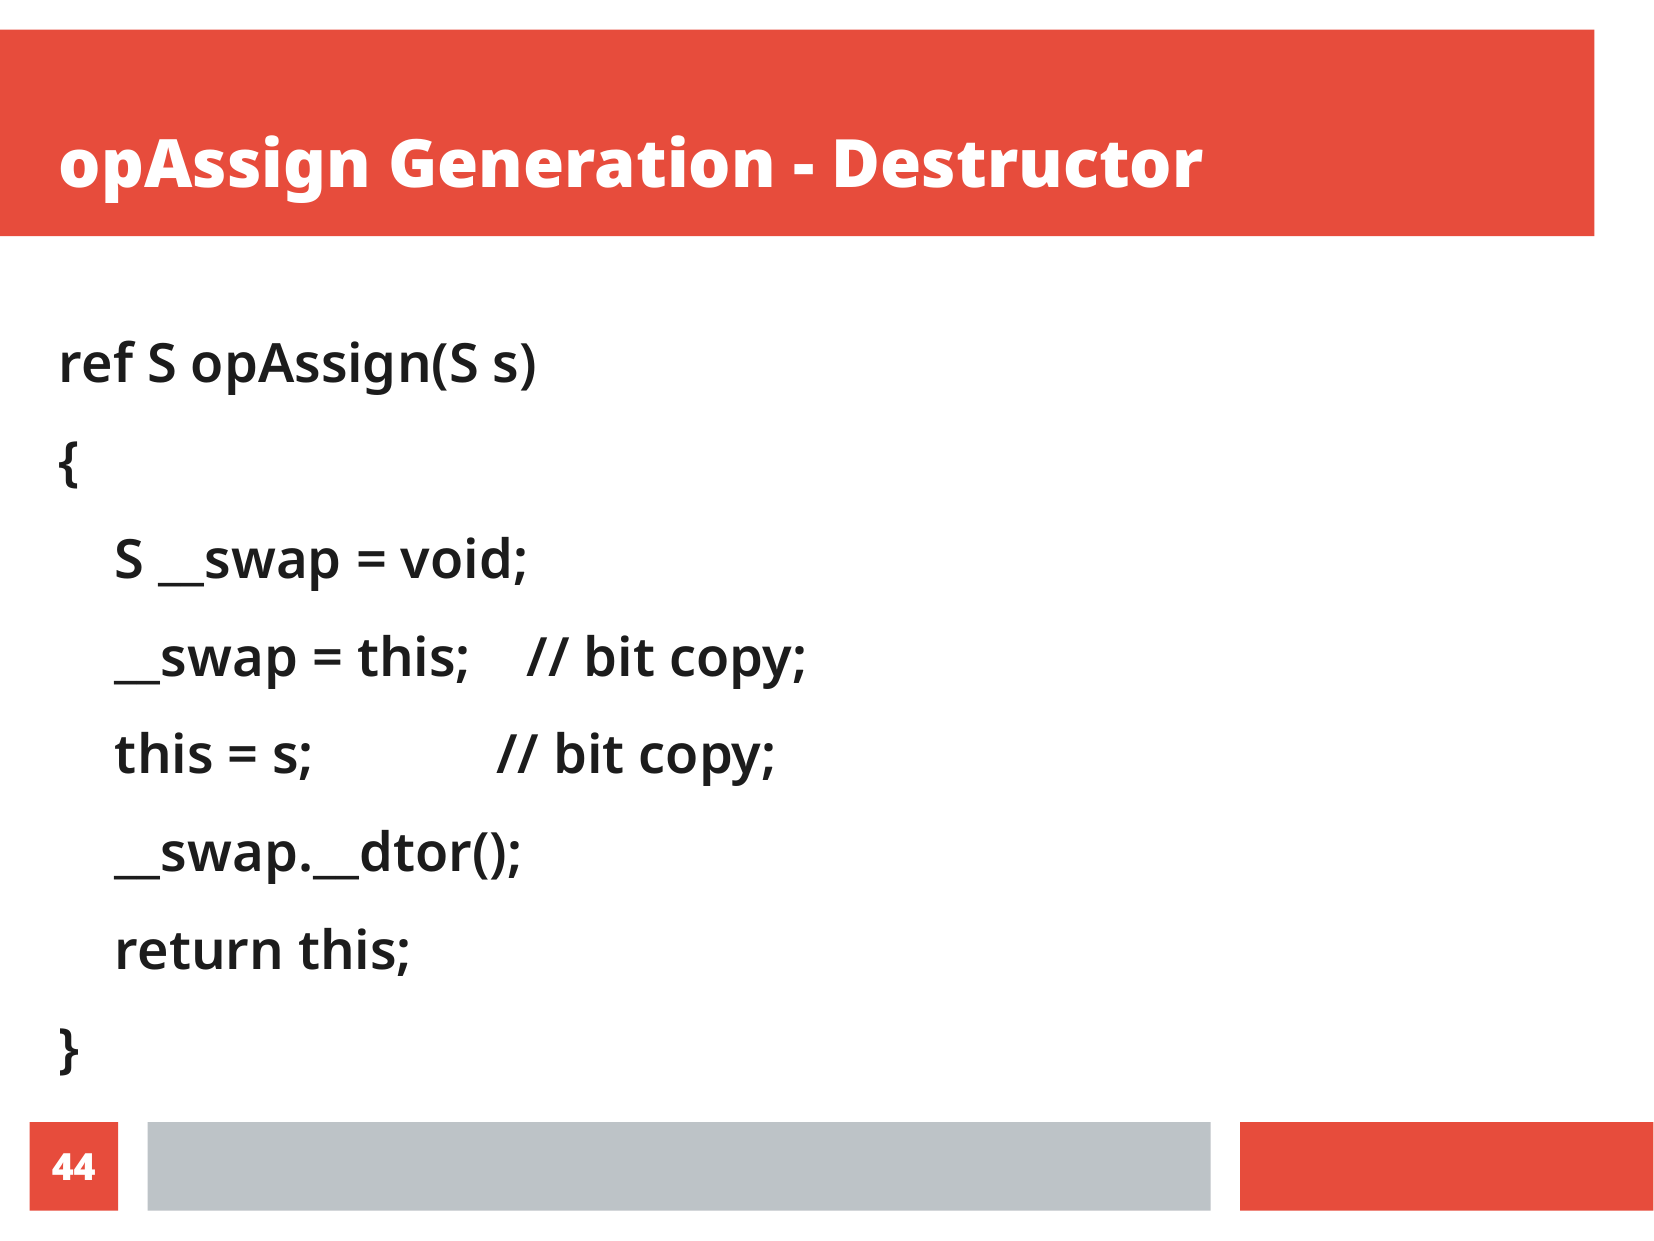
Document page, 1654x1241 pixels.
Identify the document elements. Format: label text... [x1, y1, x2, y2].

title opAssign Generation - Destructor [59, 59, 1595, 207]
list ref S opAssign(S s) { S __swap = void; __swap = this; // bit copy; this = s; // bit copy; __swap.__dtor(); return this; } [59, 324, 1565, 1093]
